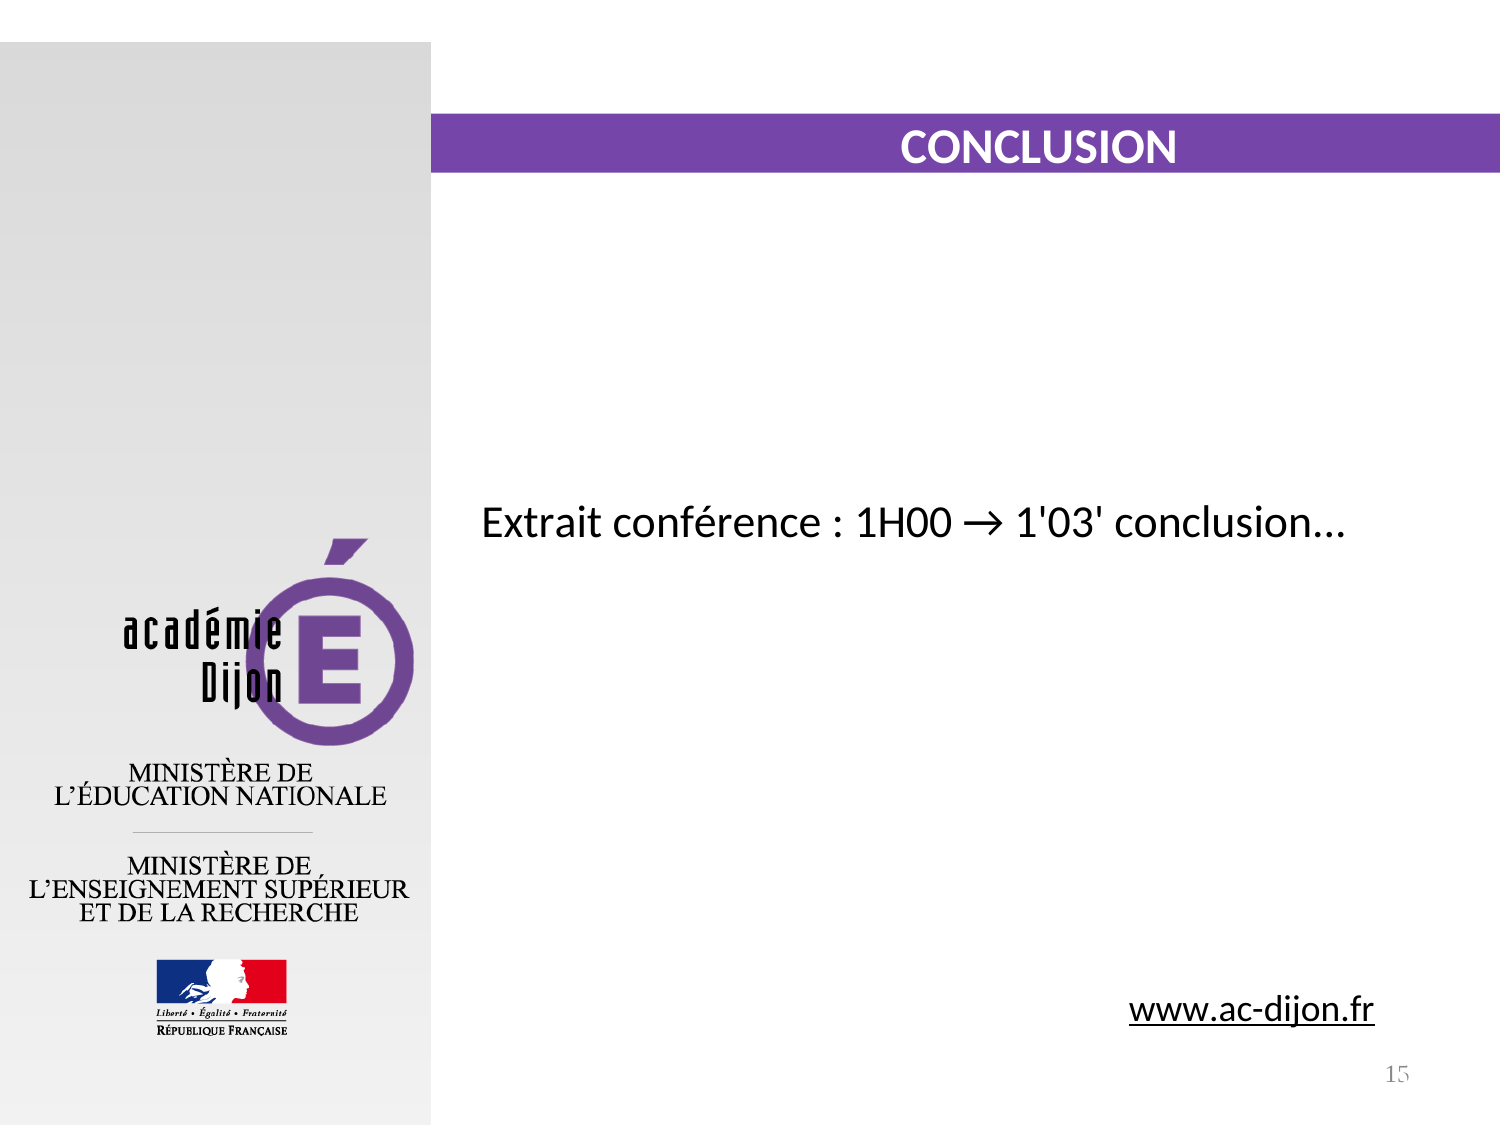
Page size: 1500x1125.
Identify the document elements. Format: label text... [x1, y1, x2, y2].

text_box <numéro> [1074, 1042, 1425, 1103]
picture [29, 538, 414, 1036]
text_box Extrait conférence : 1H00 → 1'03' conclusion... [466, 290, 1459, 1033]
text_box CONCLUSION [885, 106, 1382, 182]
